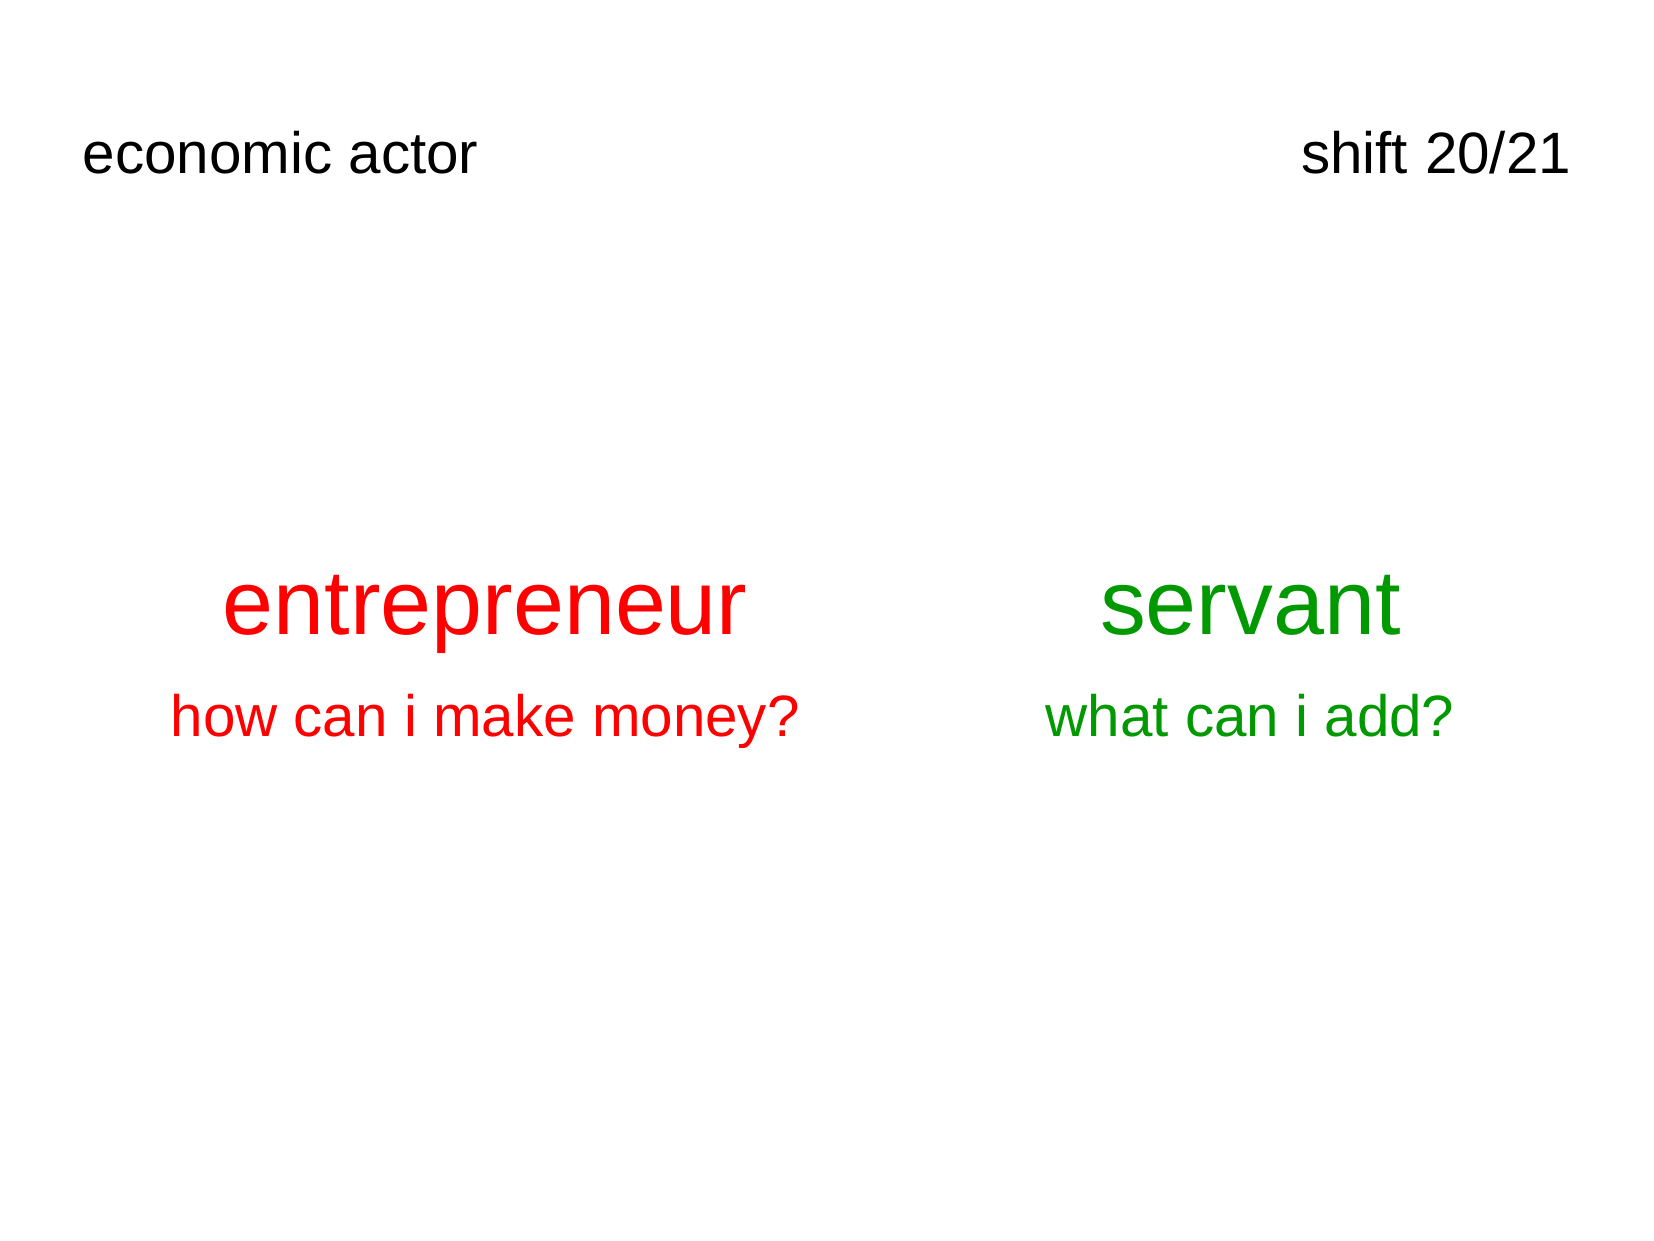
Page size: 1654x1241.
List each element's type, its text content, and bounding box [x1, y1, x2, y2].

list entrepreneur how can i make money? [60, 290, 825, 1010]
title 20/21 [1425, 49, 1572, 257]
title economic actor [82, 49, 767, 257]
list servant what can i add? [825, 290, 1606, 1010]
title shift [767, 49, 1409, 257]
